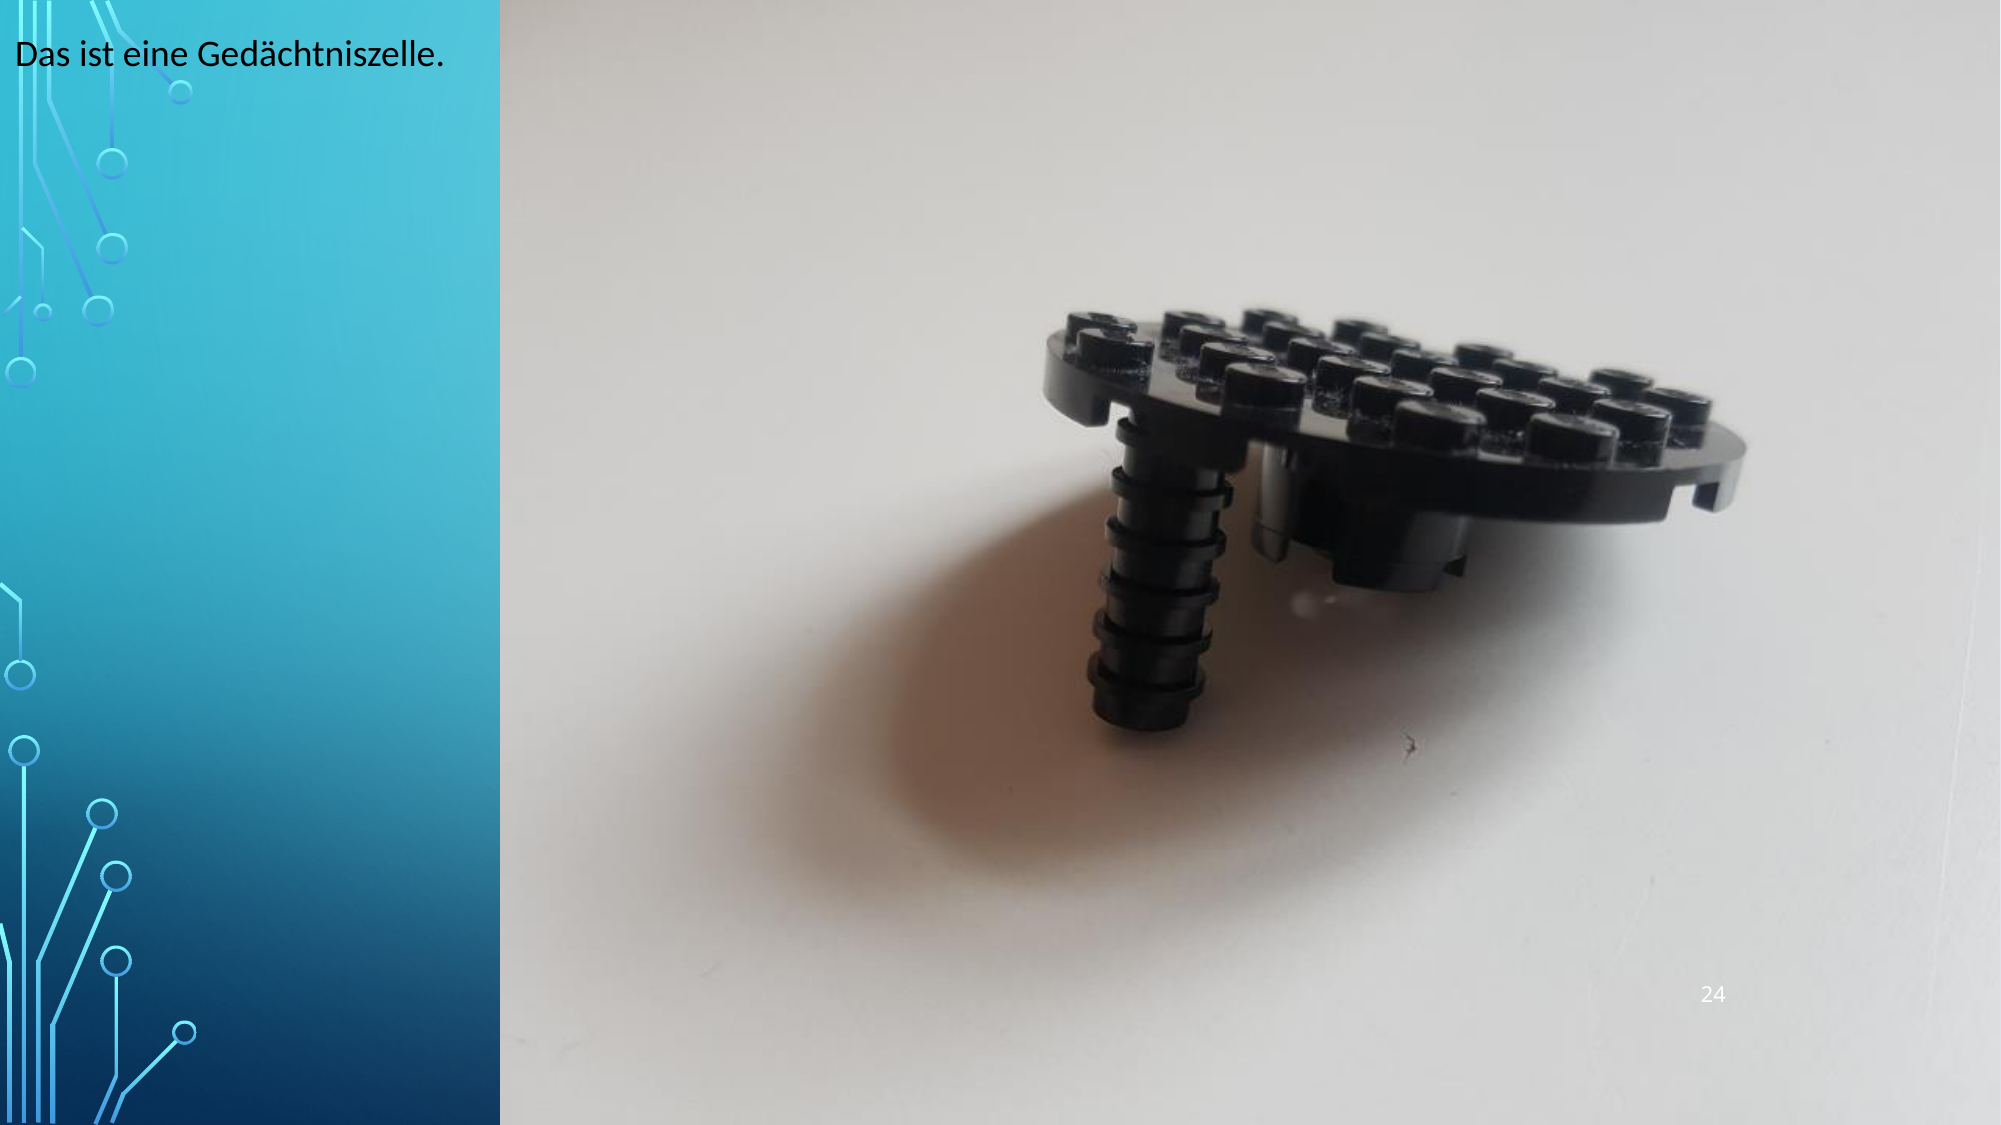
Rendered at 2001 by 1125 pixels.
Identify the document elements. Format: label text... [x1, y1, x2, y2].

text_box Das ist eine Gedächtniszelle. [0, 21, 493, 83]
text_box [1685, 965, 1813, 1025]
picture [500, 0, 2000, 1125]
